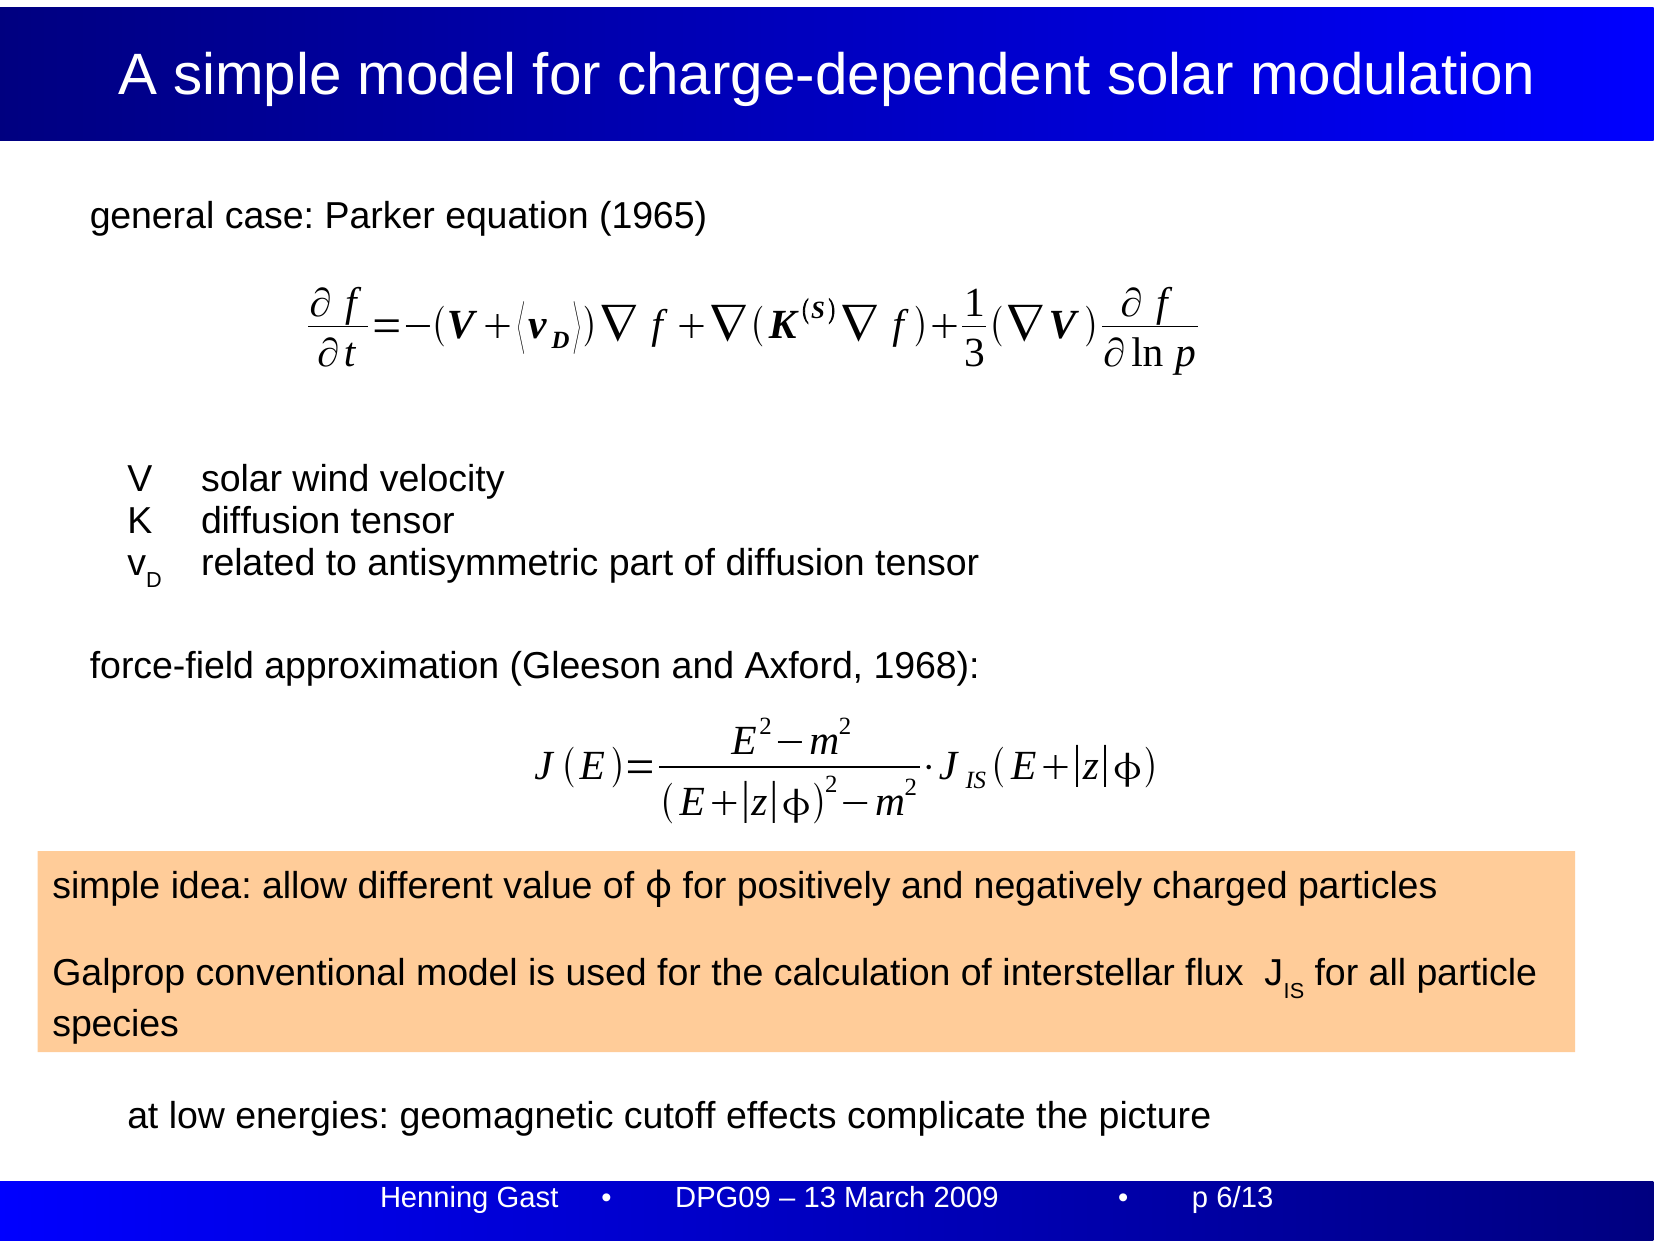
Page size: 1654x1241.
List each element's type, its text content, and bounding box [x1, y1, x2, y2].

text_box at low energies: geomagnetic cutoff effects complicate the picture [112, 1087, 1351, 1147]
chart [525, 712, 1163, 826]
text_box general case: Parker equation (1965) [75, 187, 1576, 247]
text_box simple idea: allow different value of ϕ for positively and negatively charged particles Galprop conventional model is used for the calculation of interstellar flux JIS for all particle species [37, 851, 1576, 1051]
chart [300, 279, 1205, 376]
title A simple model for charge-dependent solar modulation [0, 7, 1654, 141]
text_box force-field approximation (Gleeson and Axford, 1968): [75, 637, 1313, 697]
text_box V solar wind velocity K diffusion tensor vD related to antisymmetric part of diffusion tensor [112, 450, 1501, 606]
